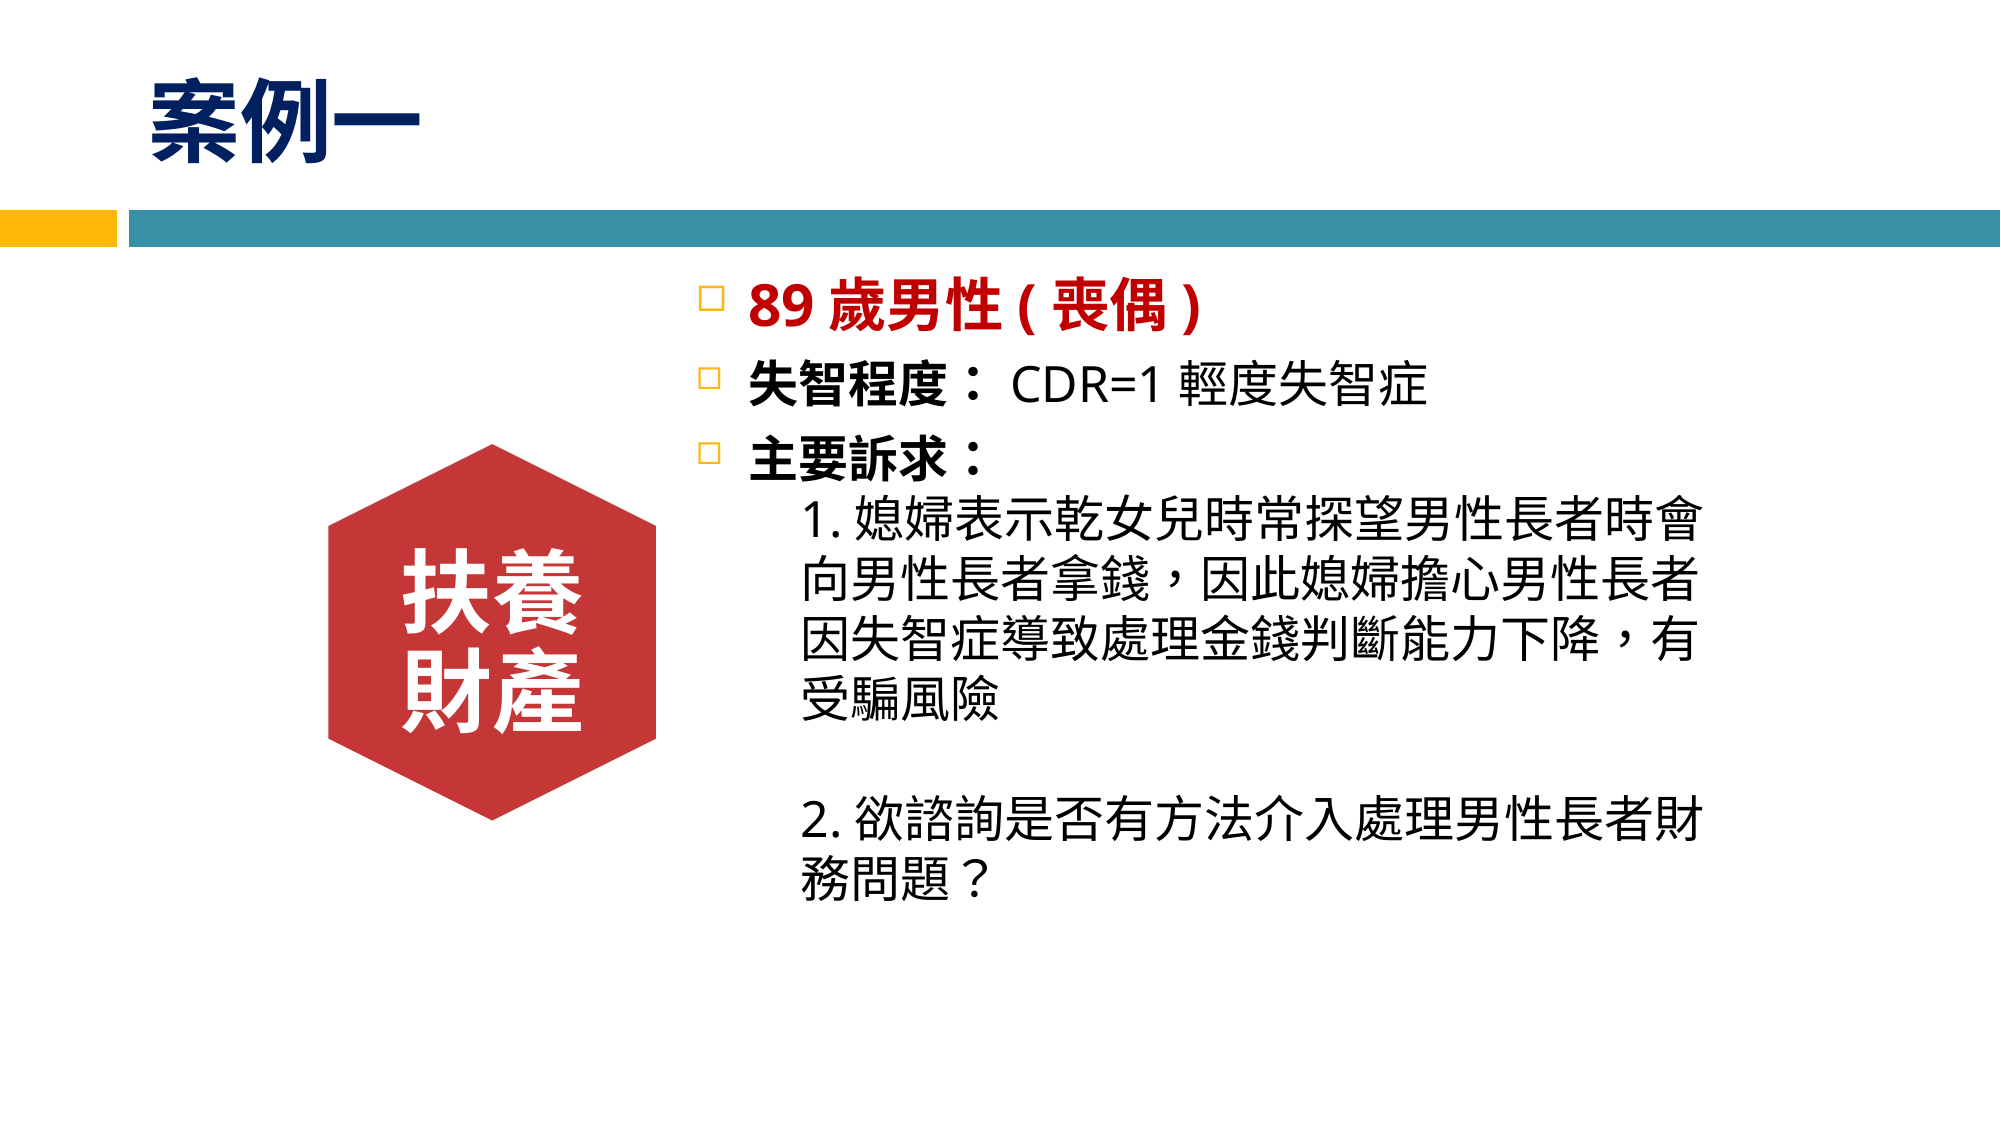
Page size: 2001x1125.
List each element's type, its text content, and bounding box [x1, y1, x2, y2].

list 89歲男性(喪偶) 失智程度：CDR=1輕度失智症 主要訴求： 1.媳婦表示乾女兒時常探望男性長者時會向男性長者拿錢，因此媳婦擔心男性長者因失智症導致處理金錢判斷能力下降，有受騙風險 2.欲諮詢是否有方法介入處理男性長者財務問題？ [680, 260, 1750, 1011]
title 案例一 [133, 37, 1917, 201]
text_box [401, 777, 584, 823]
text_box 扶養財產 [378, 515, 606, 777]
text_box [326, 442, 658, 766]
